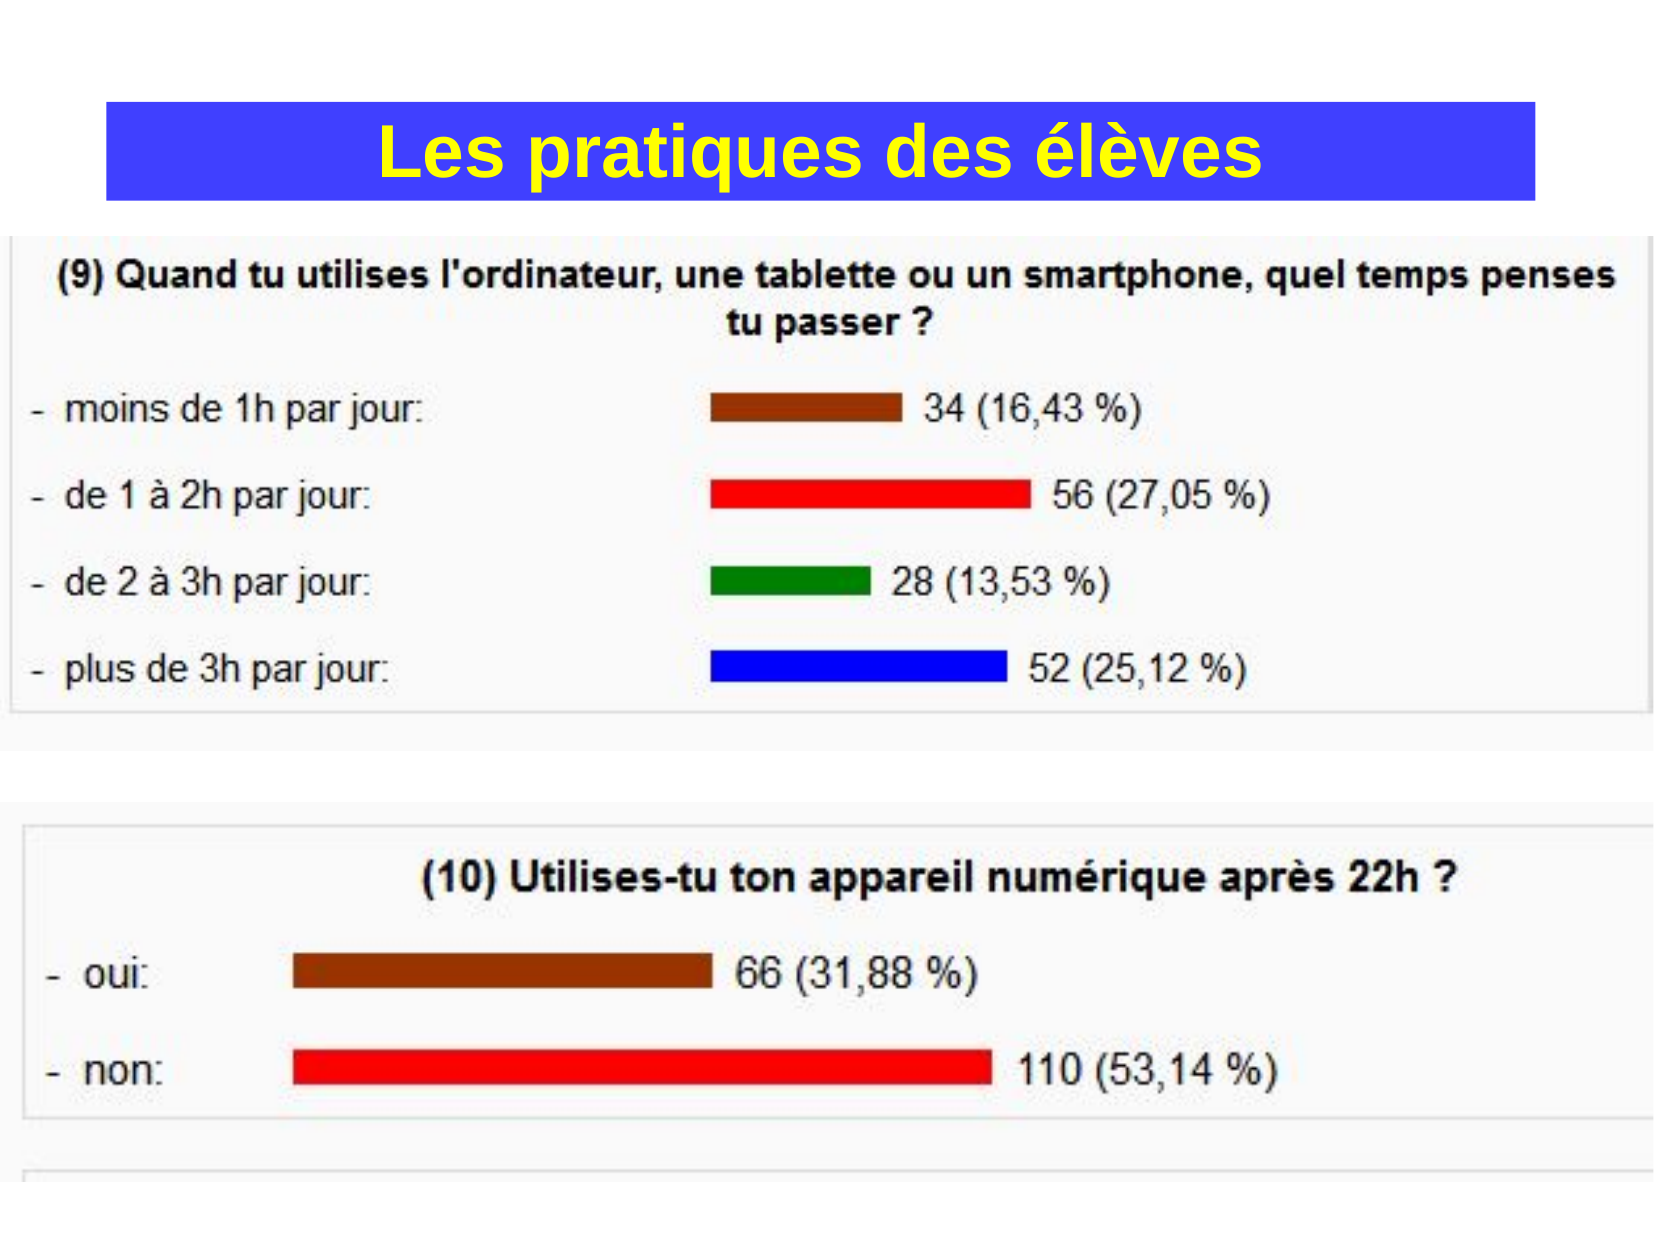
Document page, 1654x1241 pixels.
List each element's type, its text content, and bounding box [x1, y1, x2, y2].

picture [0, 236, 1654, 751]
picture [0, 802, 1654, 1182]
text_box Les pratiques des élèves [106, 101, 1536, 201]
